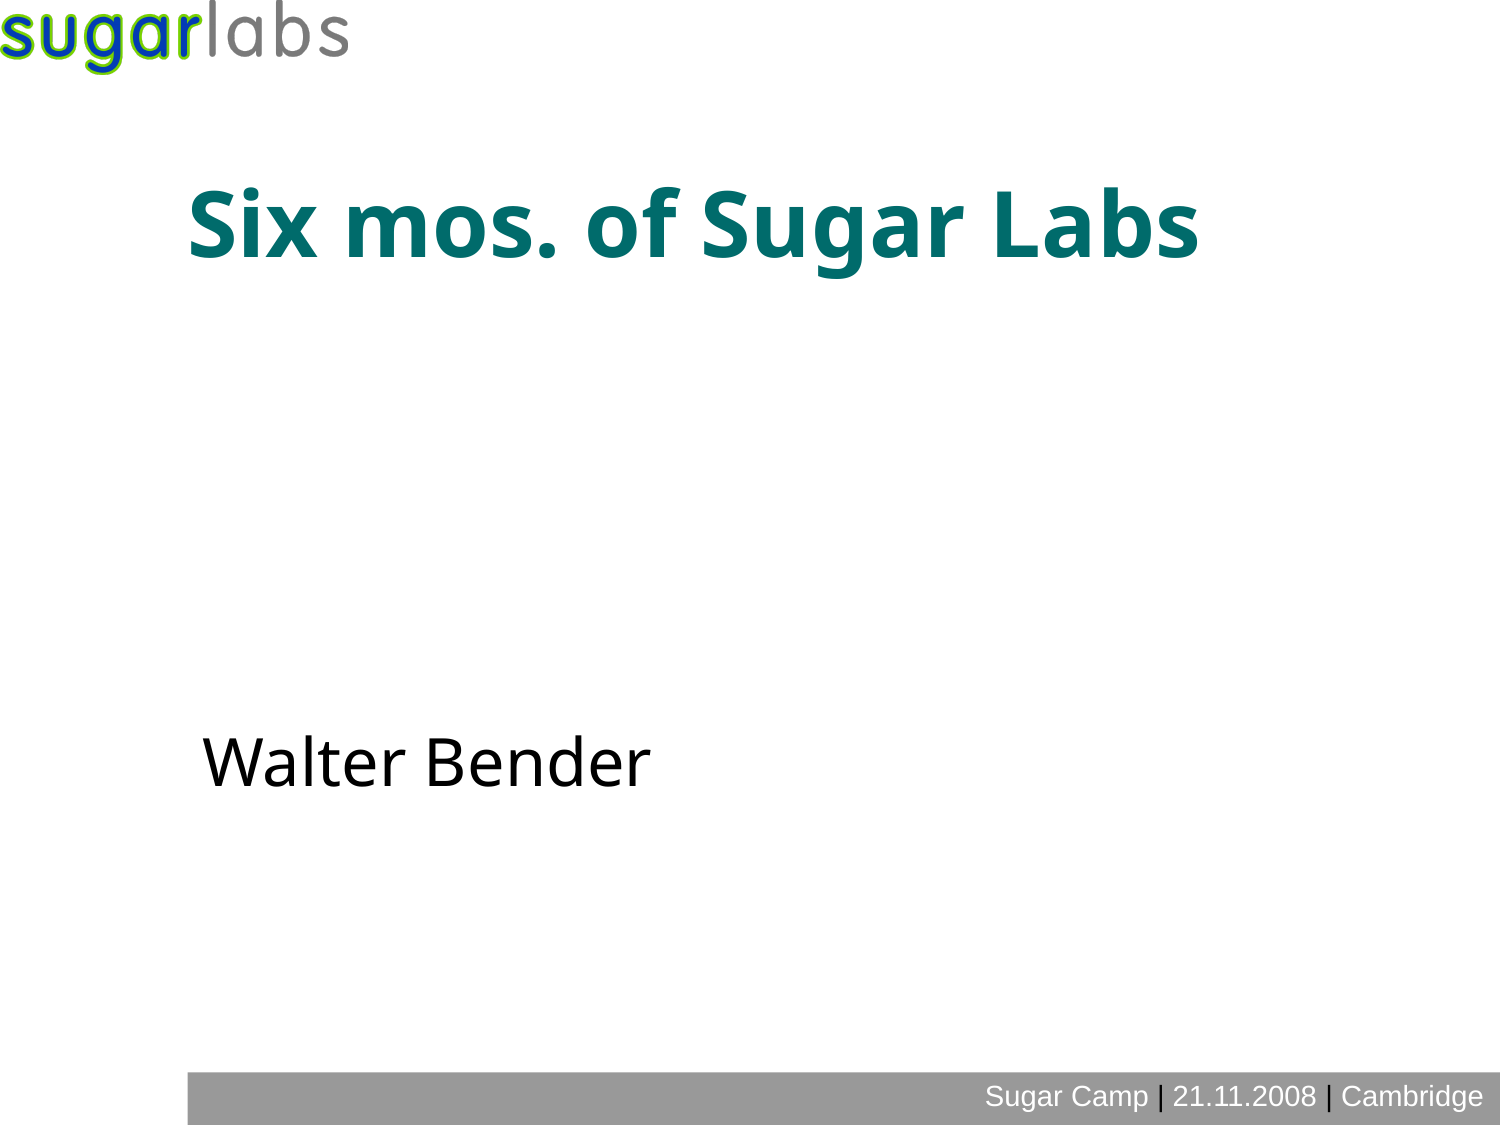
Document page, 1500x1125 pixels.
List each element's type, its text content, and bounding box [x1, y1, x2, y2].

picture [0, 0, 348, 75]
title Six mos. of Sugar Labs [187, 75, 1462, 348]
subtitle Walter Bender [187, 337, 1500, 1028]
